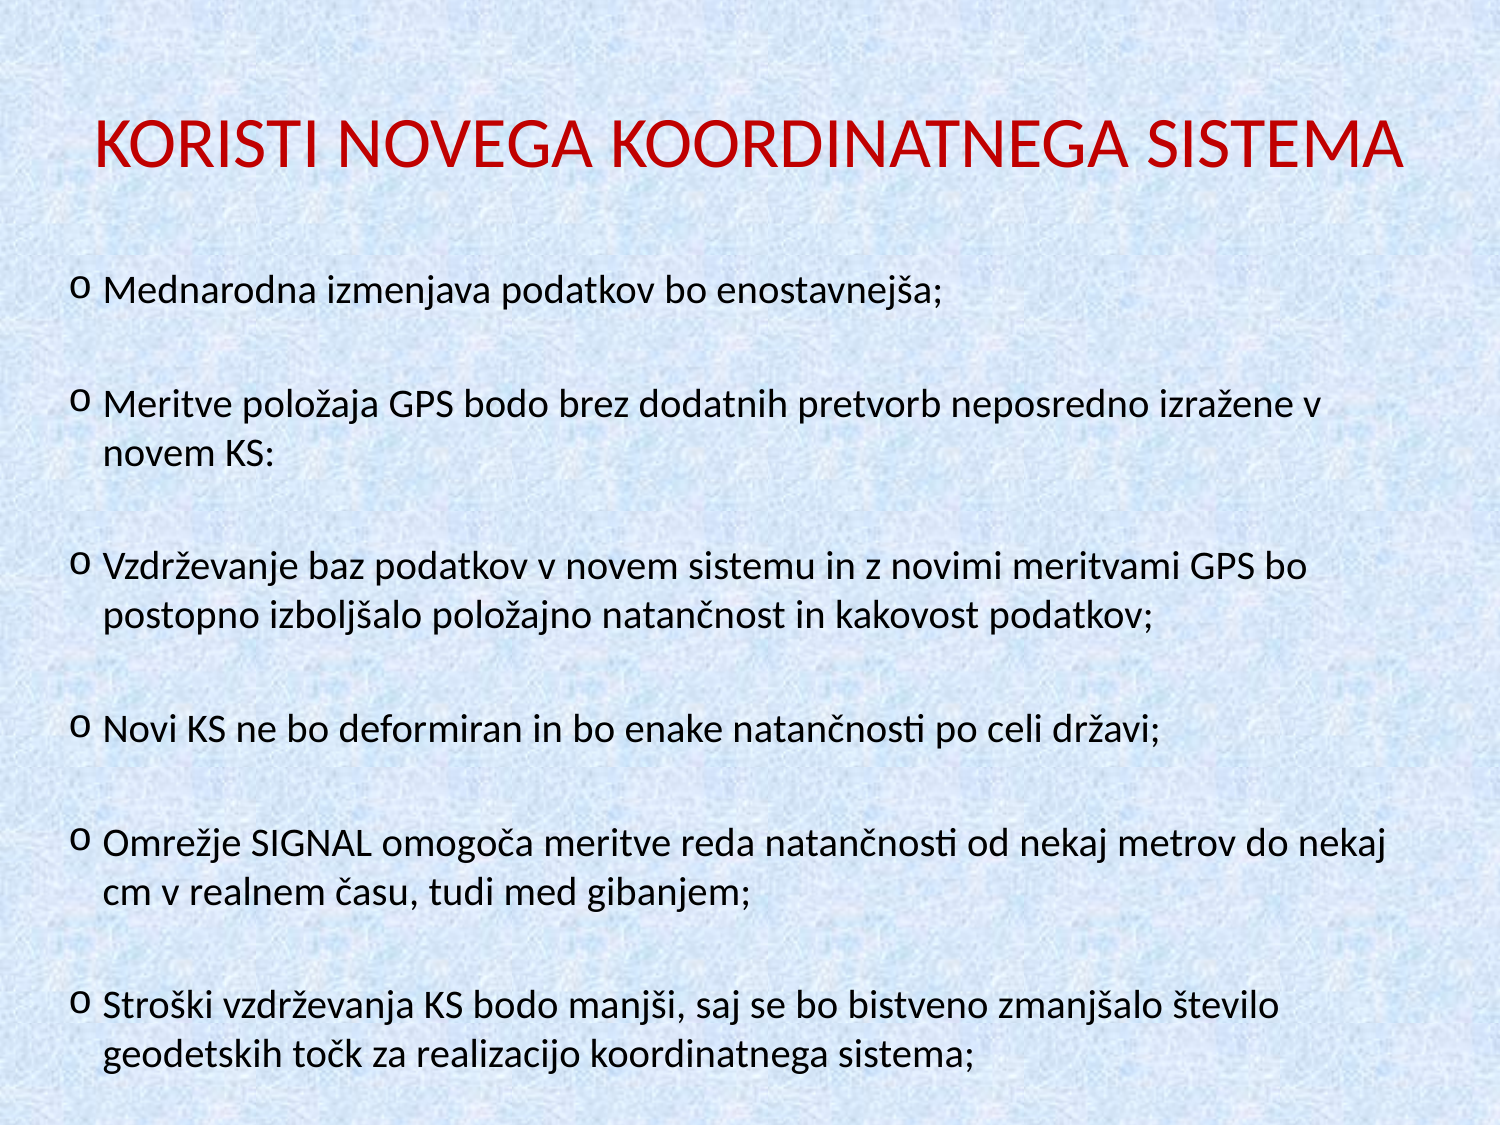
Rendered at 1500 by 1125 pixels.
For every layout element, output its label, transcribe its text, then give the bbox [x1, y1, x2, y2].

picture [0, 0, 1500, 1125]
title KORISTI NOVEGA KOORDINATNEGA SISTEMA [75, 45, 1425, 233]
list Mednarodna izmenjava podatkov bo enostavnejša; Meritve položaja GPS bodo brez dodatnih pretvorb neposredno izražene v novem KS: Vzdrževanje baz podatkov v novem sistemu in z novimi meritvami GPS bo postopno izboljšalo položajno natančnost in kakovost podatkov; Novi KS ne bo deformiran in bo enake natančnosti po celi državi; Omrežje SIGNAL omogoča meritve reda natančnosti od nekaj metrov do nekaj cm v realnem času, tudi med gibanjem; Stroški vzdrževanja KS bodo manjši, saj se bo bistveno zmanjšalo število geodetskih točk za realizacijo koordinatnega sistema; [53, 255, 1459, 1094]
